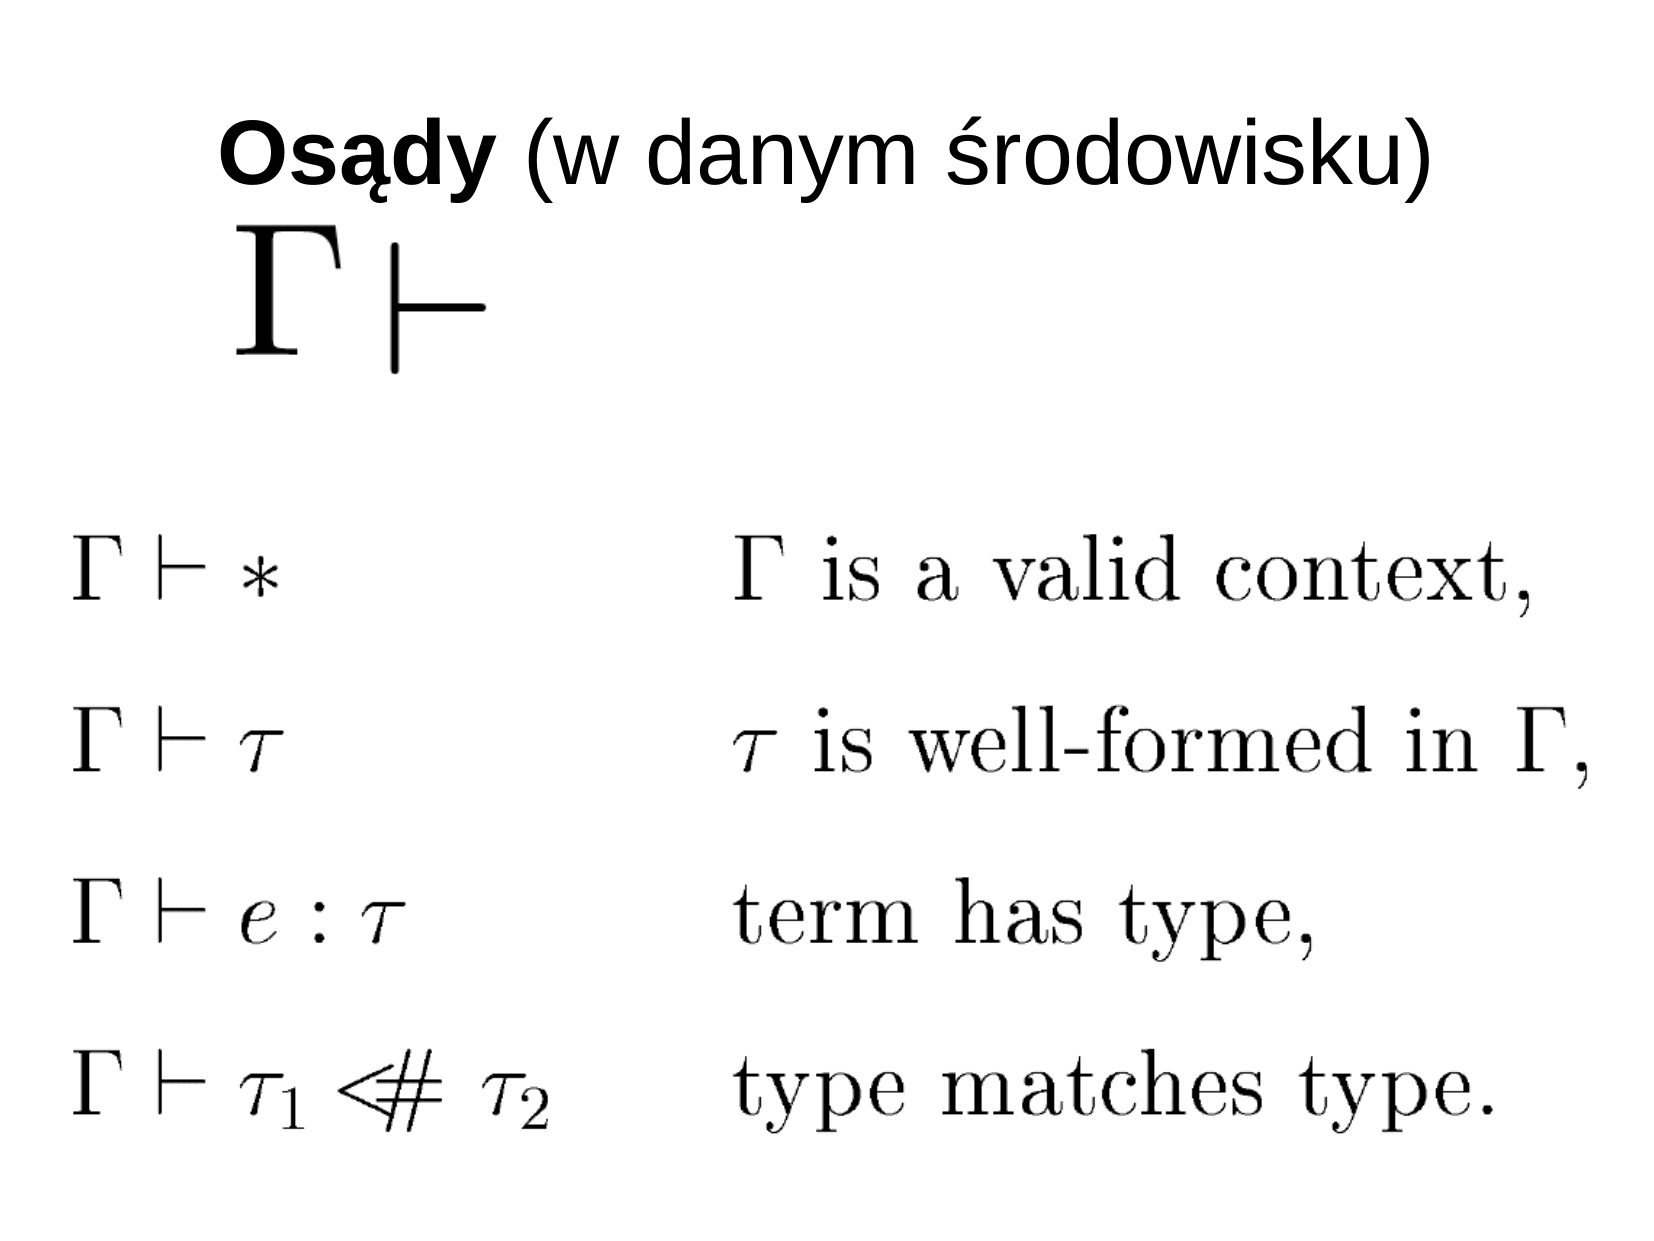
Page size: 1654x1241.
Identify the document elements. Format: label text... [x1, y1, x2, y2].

picture [59, 501, 1600, 1180]
title Osądy (w danym środowisku) [82, 49, 1571, 257]
picture [224, 206, 499, 395]
